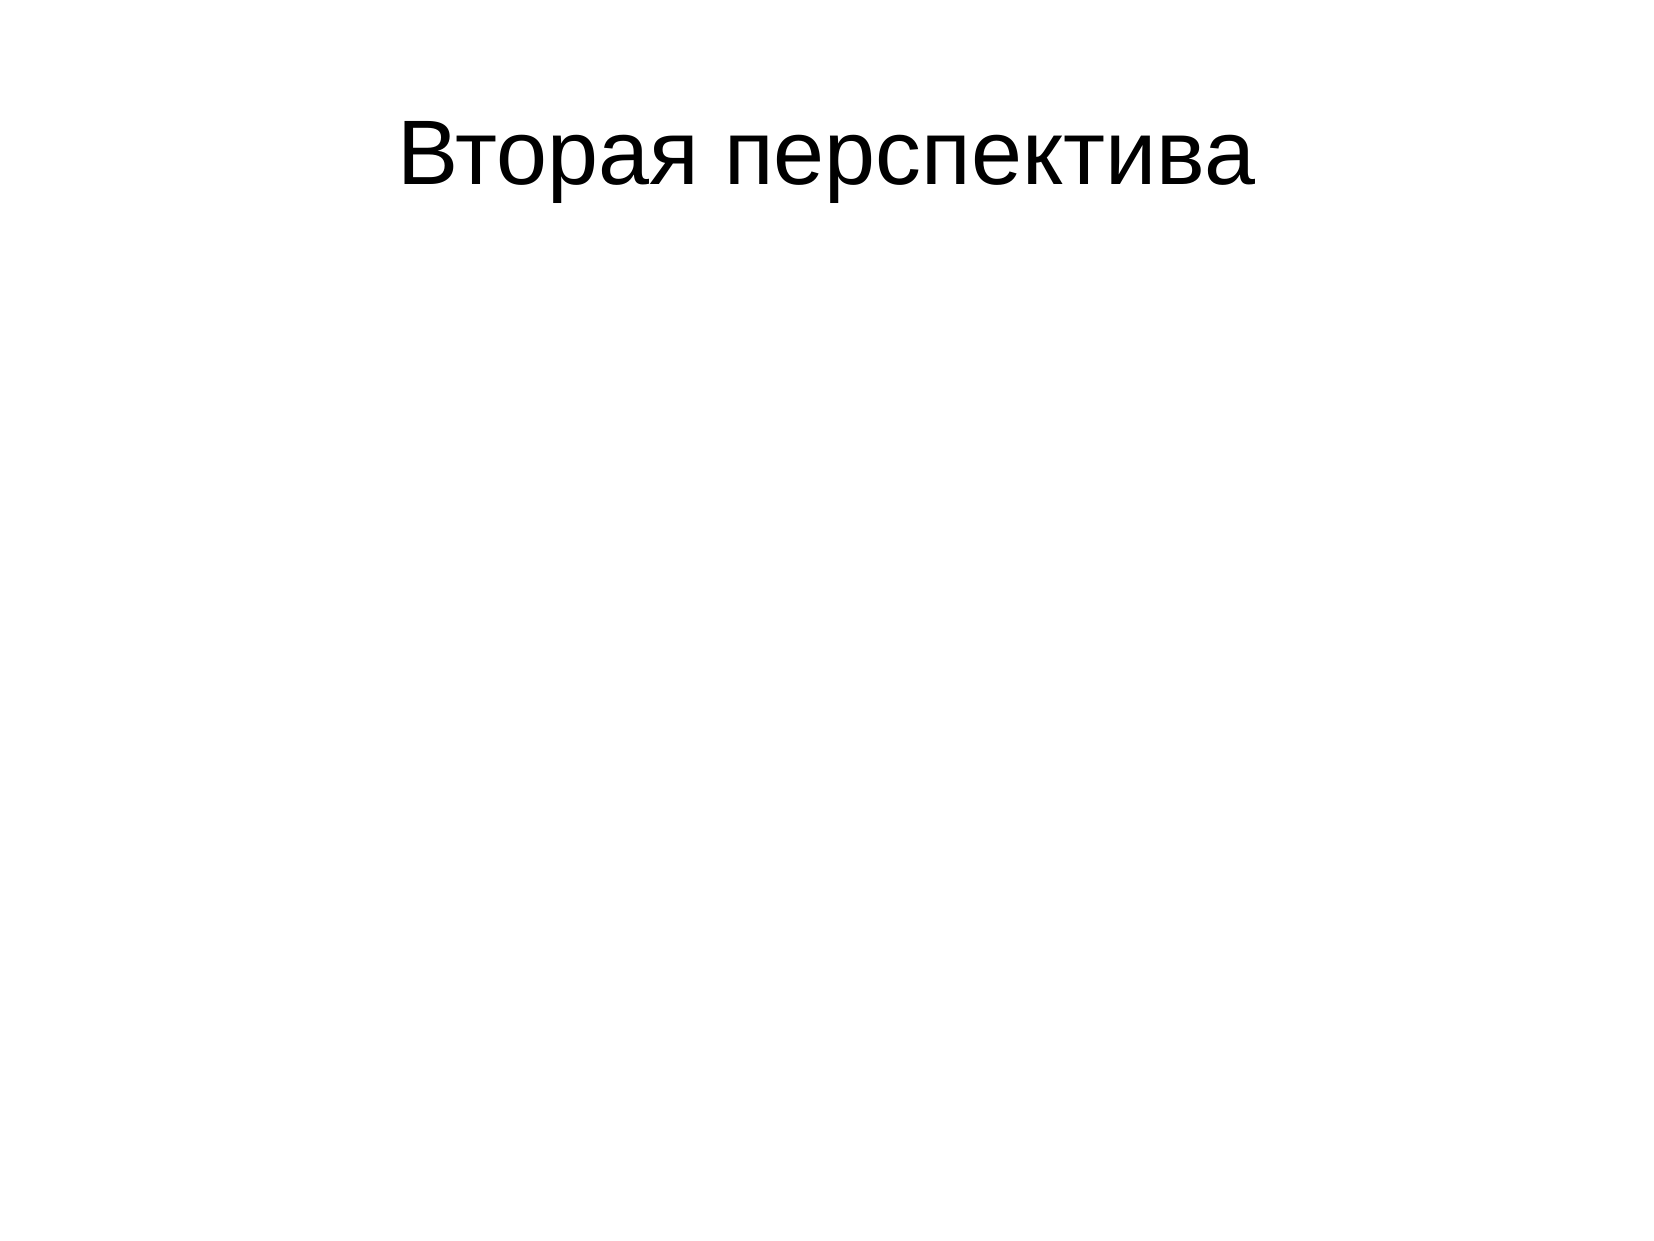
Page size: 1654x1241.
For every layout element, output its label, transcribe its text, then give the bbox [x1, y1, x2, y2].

title Вторая перспектива [82, 49, 1571, 257]
